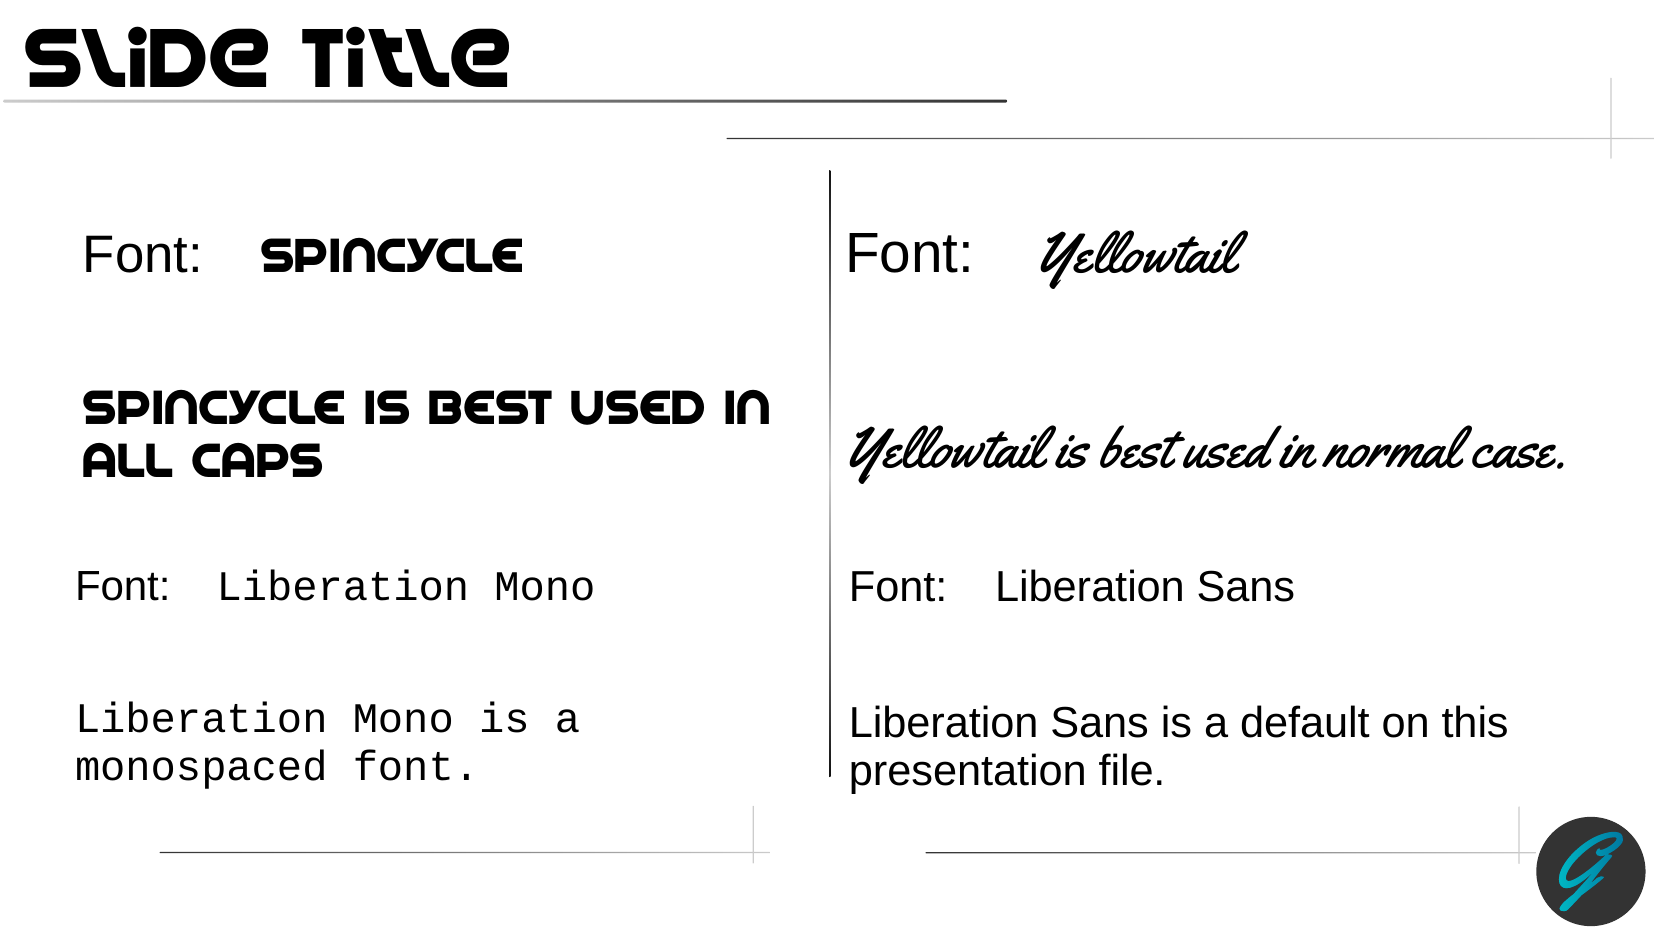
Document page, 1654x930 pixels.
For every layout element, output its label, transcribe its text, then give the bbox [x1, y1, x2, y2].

list Font: Yellowtail Yellowtail is best used in normal case. [844, 217, 1571, 488]
list Font: Liberation Mono Liberation Mono is a monospaced font. [75, 562, 801, 795]
title Slide Title [23, 2, 1588, 128]
list Font: SPINCYCLE SPINCYCLE IS BEST USED IN ALL CAPS [82, 225, 809, 495]
list Font: Liberation Sans Liberation Sans is a default on this presentation file. [849, 562, 1576, 795]
